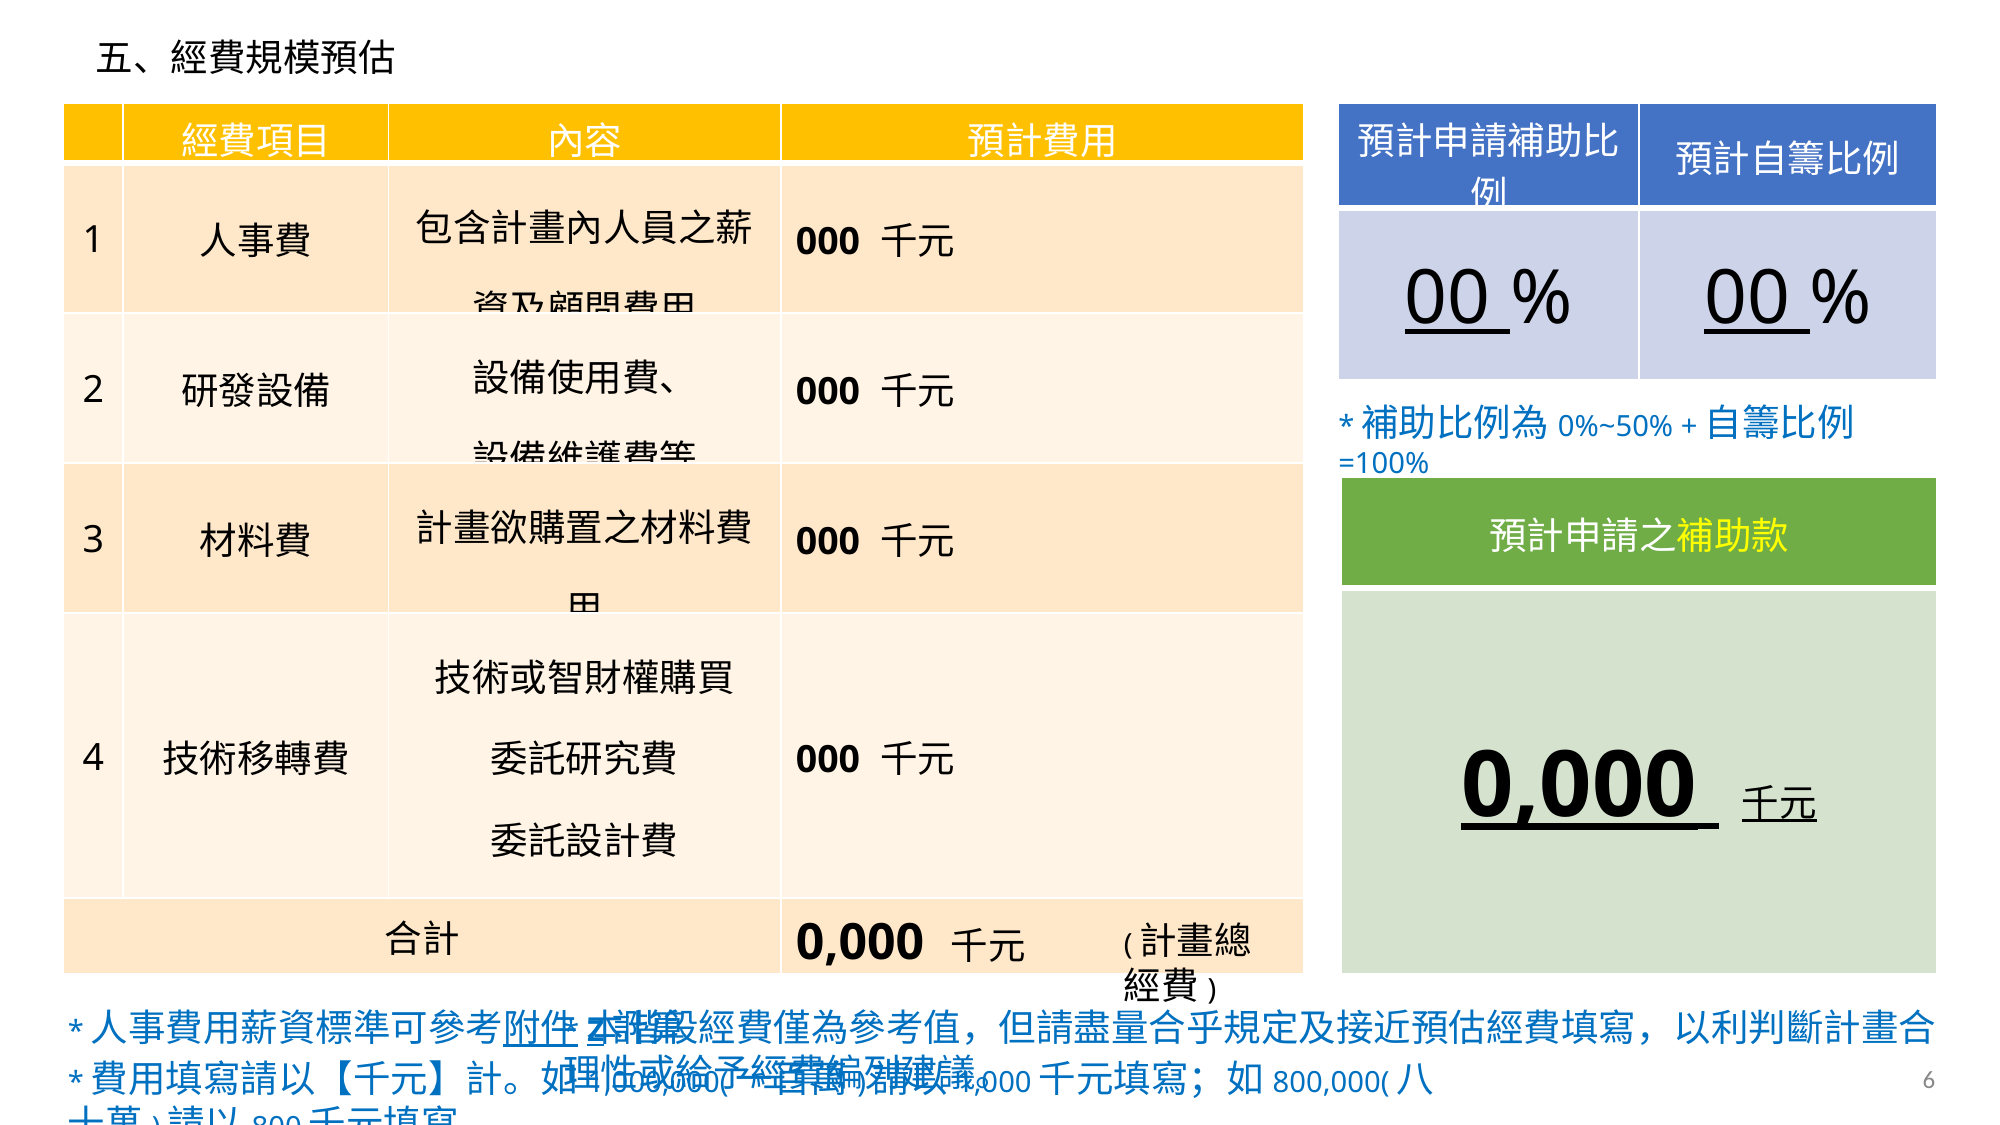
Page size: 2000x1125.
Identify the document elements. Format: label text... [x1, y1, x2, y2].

text_box *人事費用薪資標準可參考附件Z計算 [52, 996, 548, 1047]
text_box *補助比例為0%~50% +自籌比例=100% [1323, 391, 1922, 443]
table_cell 0,000 千元 [782, 899, 1303, 973]
table_header ​ [64, 104, 122, 160]
table_header 內容 [389, 104, 780, 160]
table_cell 人事費 [124, 166, 388, 312]
table_cell 合計 [64, 899, 780, 973]
table_cell 技術移轉費 [124, 614, 388, 897]
table_header 預計自籌比例 [1640, 104, 1936, 205]
table_cell 000 千元 [782, 166, 1303, 312]
table_cell 00 % [1640, 211, 1936, 379]
table_cell 2 [64, 314, 122, 462]
footer 6 [1799, 1048, 2000, 1109]
table_cell 0,000 千元 [1342, 591, 1936, 973]
table_cell 1 [64, 166, 122, 312]
table_header 預計申請之補助款 [1342, 478, 1936, 585]
table_cell 000 千元 [782, 464, 1303, 612]
table_cell 包含計畫內人員之薪資及顧問費用 [389, 166, 780, 312]
table_cell 4 [64, 614, 122, 897]
text_box *本階段經費僅為參考值，但請盡量合乎規定及接近預估經費填寫，以利判斷計畫合理性或給予經費編列建議。 [548, 996, 1974, 1048]
table_cell 技術或智財權購買 委託研究費 委託設計費 委託諮詢費等費用 [389, 614, 780, 897]
table_header 經費項目 [124, 104, 388, 160]
table_cell 00 % [1339, 211, 1638, 379]
table_cell 材料費 [124, 464, 388, 612]
table_cell 000 千元 [782, 314, 1303, 462]
table_header 預計申請補助比例 [1339, 104, 1638, 205]
text_box 五、經費規模預估 [80, 25, 448, 92]
text_box *費用填寫請以【千元】計。如1,000,000(一百萬)請以1,000千元填寫；如800,000(八十萬)請以800千元填寫 [52, 1047, 1464, 1098]
table_cell 3 [64, 464, 122, 612]
table_cell 研發設備 [124, 314, 388, 462]
table_header 預計費用 [782, 104, 1303, 160]
table_cell 000 千元 [782, 614, 1303, 897]
text_box (計畫總經費) [1108, 909, 1305, 960]
table_cell 設備使用費、 設備維護費等 [389, 314, 780, 462]
table_cell 計畫欲購置之材料費用 [389, 464, 780, 612]
